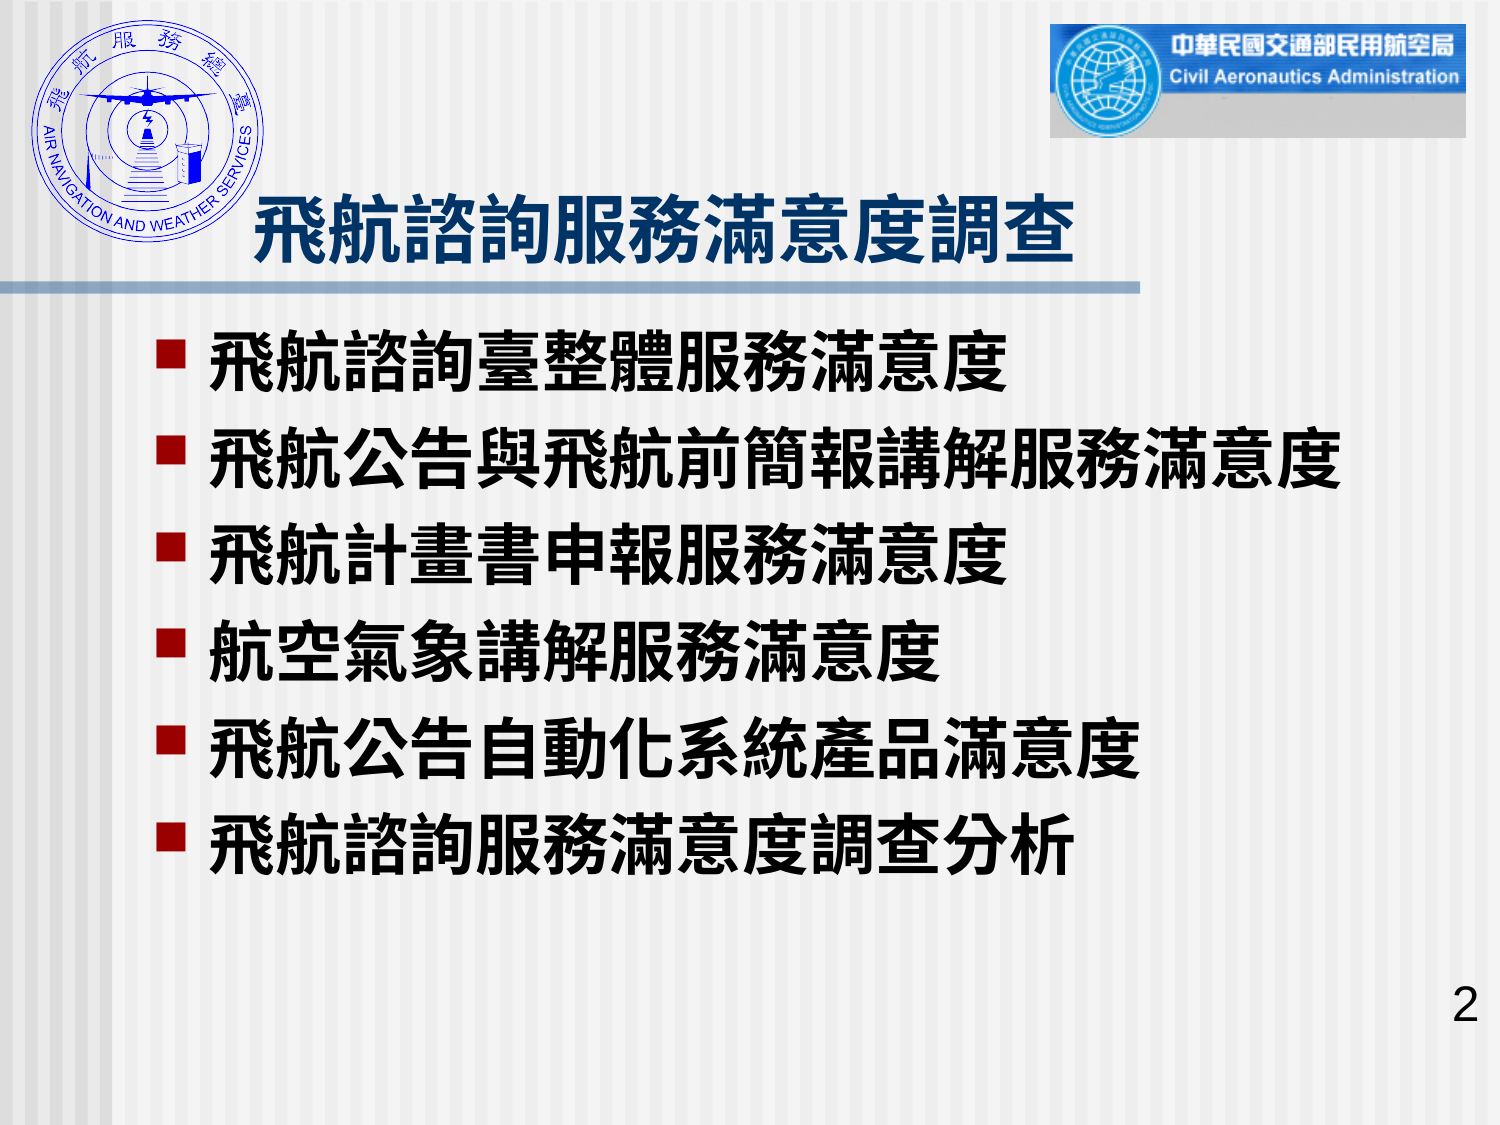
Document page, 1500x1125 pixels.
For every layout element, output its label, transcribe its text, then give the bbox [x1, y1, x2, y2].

title 飛航諮詢服務滿意度調查 [237, 174, 1500, 281]
list 飛航諮詢臺整體服務滿意度 飛航公告與飛航前簡報講解服務滿意度 飛航計畫書申報服務滿意度 航空氣象講解服務滿意度 飛航公告自動化系統產品滿意度 飛航諮詢服務滿意度調查分析 [137, 312, 1468, 1000]
